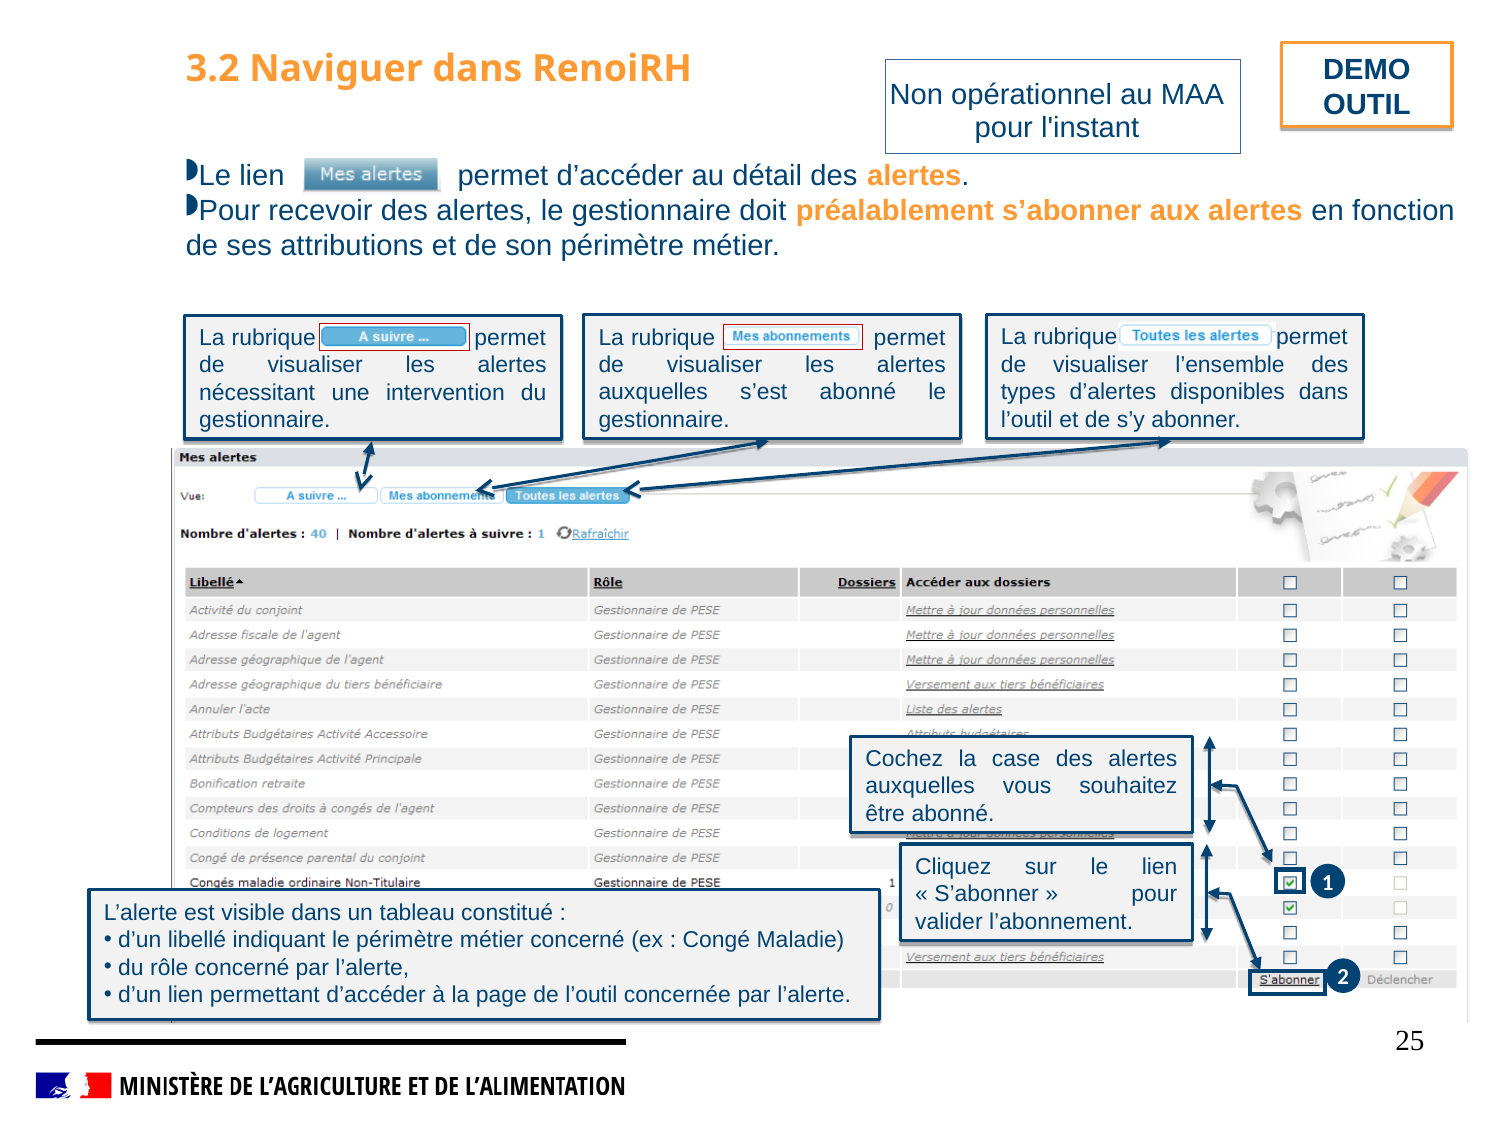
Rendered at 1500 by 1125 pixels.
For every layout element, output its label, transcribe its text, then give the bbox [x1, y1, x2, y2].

text_box DEMO OUTIL [1281, 42, 1453, 127]
text_box Non opérationnel au MAA pour l'instant [862, 70, 1252, 152]
text_box Le lien permet d’accéder au détail des alertes. Pour recevoir des alertes, le gestionnaire doit préalablement s’abonner aux alertes en fonction de ses attributions et de son périmètre métier. [171, 148, 1470, 834]
picture [35, 1039, 626, 1099]
text_box 2 [1327, 958, 1361, 994]
picture [723, 324, 863, 350]
text_box La rubrique permet de visualiser les alertes nécessitant une intervention du gestionnaire. [184, 315, 562, 440]
picture [171, 834, 1470, 1023]
text_box L’alerte est visible dans un tableau constitué : d’un libellé indiquant le périmètre métier concerné (ex : Congé Maladie) du rôle concerné par l’alerte, d’un lien permettant d’accéder à la page de l’outil concernée par l’alerte. [88, 889, 880, 1020]
picture [1118, 322, 1276, 351]
text_box La rubrique permet de visualiser l’ensemble des types d’alertes disponibles dans l’outil et de s’y abonner. [986, 314, 1364, 439]
text_box Cochez la case des alertes auxquelles vous souhaitez être abonné. [851, 736, 1192, 833]
picture [319, 323, 470, 351]
text_box 3.2 Naviguer dans RenoiRH [886, 60, 1240, 70]
picture [303, 158, 441, 195]
text_box 1 [1310, 863, 1346, 899]
text_box 3.2 Naviguer dans RenoiRH [171, 36, 1458, 142]
text_box Cliquez sur le lien « S’abonner » pour valider l’abonnement. [901, 844, 1192, 940]
text_box La rubrique permet de visualiser les alertes auxquelles s’est abonné le gestionnaire. [583, 314, 961, 439]
